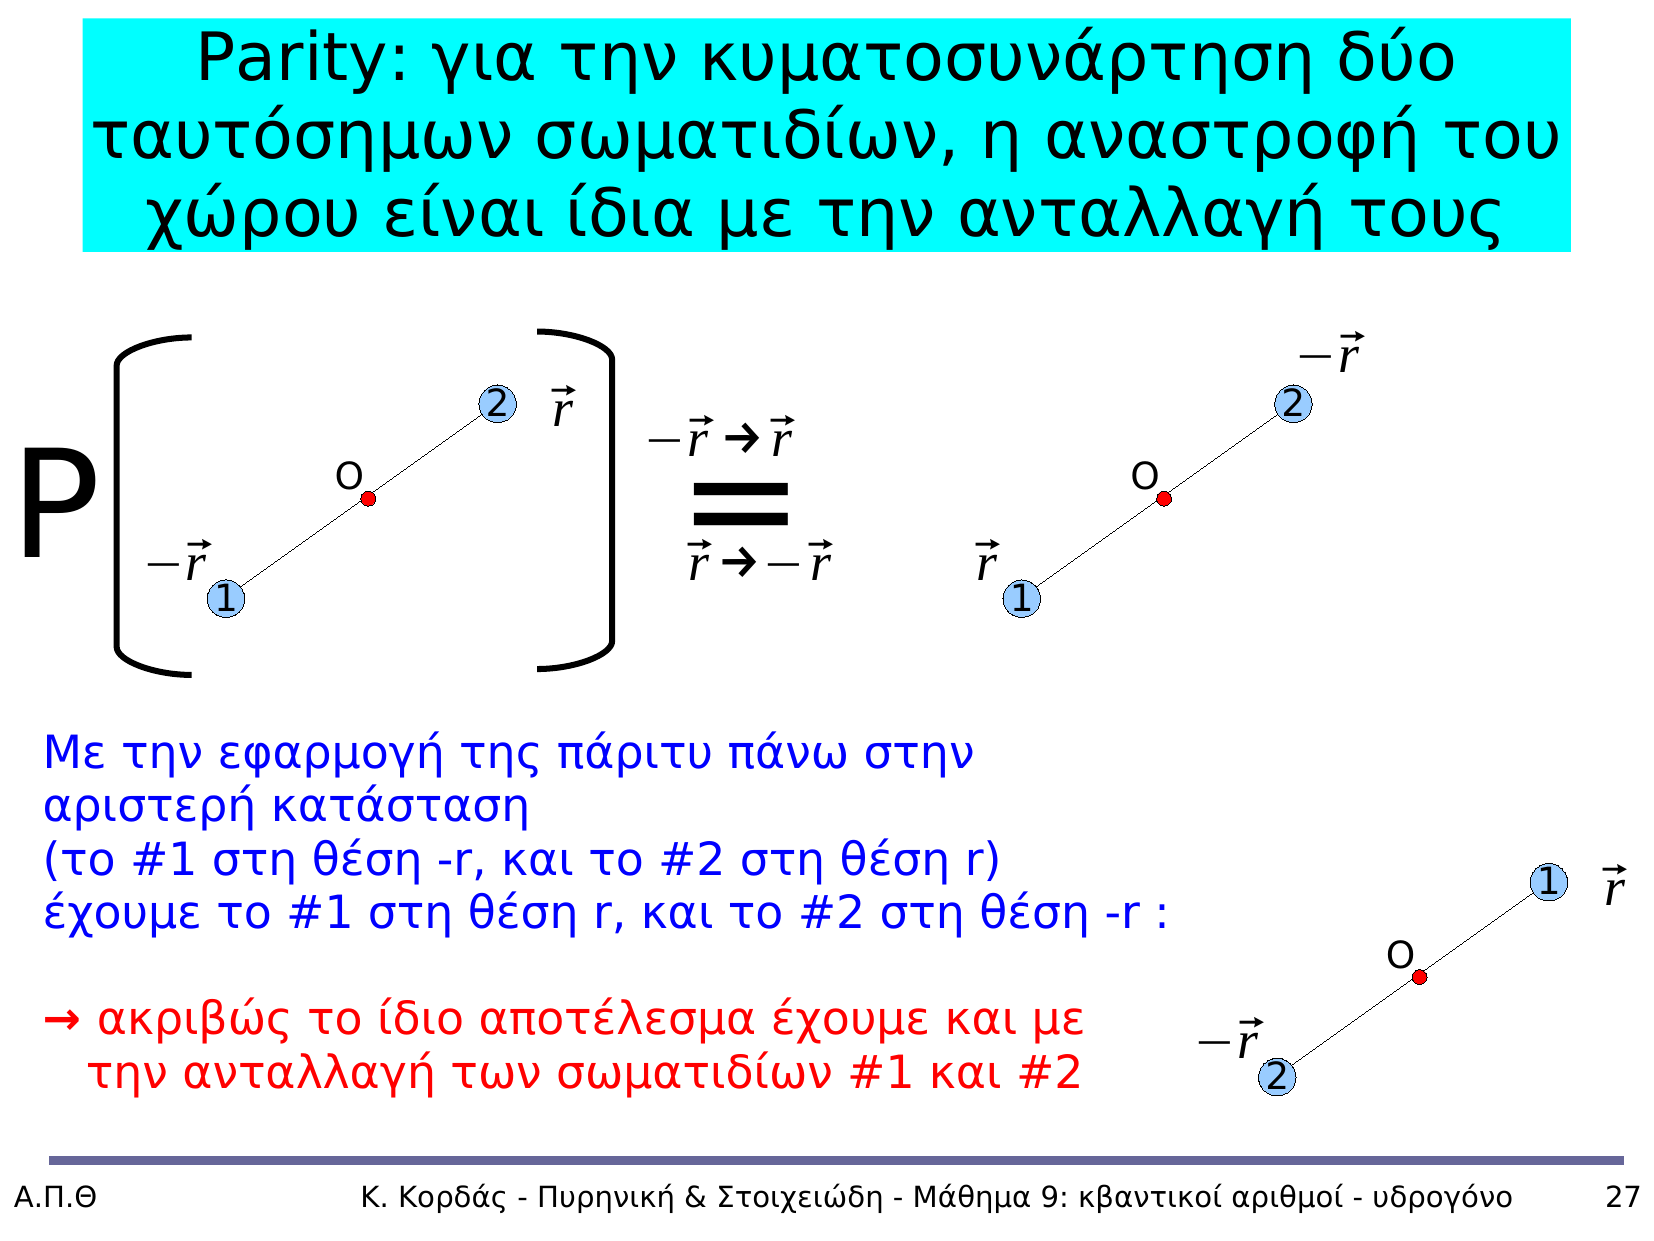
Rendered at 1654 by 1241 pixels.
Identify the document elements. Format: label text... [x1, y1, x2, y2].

chart [536, 379, 593, 440]
chart [671, 533, 850, 594]
text_box 1 [1002, 579, 1041, 618]
chart [959, 533, 1016, 594]
text_box 2 [1274, 386, 1313, 423]
chart [1587, 858, 1644, 919]
text_box P [0, 410, 113, 601]
text_box Ο [319, 447, 379, 507]
text_box 1 [207, 580, 245, 618]
chart [1179, 1011, 1279, 1072]
chart [1281, 325, 1381, 386]
text_box Με την εφαρμογή της πάριτυ πάνω στην αριστερή κατάσταση (το #1 στη θέση -r, και το #2 στη θέση r) έχουμε το #1 στη θέση r, και το #2 στη θέση -r : → ακριβώς το ίδιο αποτέλεσμα έχουμε και με την ανταλλαγή των σωματιδίων #1 και #2 [27, 718, 1191, 1108]
chart [630, 409, 811, 470]
text_box 2 [478, 384, 517, 423]
title Parity: για την κυματοσυνάρτηση δύο ταυτόσημων σωματιδίων, η αναστροφή του χώρου είναι ίδια με την ανταλλαγή τους [82, 18, 1571, 252]
text_box Ο [1371, 926, 1431, 985]
text_box = [663, 404, 819, 595]
text_box 1 [1530, 863, 1568, 901]
chart [128, 533, 228, 594]
text_box 2 [1258, 1058, 1297, 1096]
text_box Ο [1115, 447, 1175, 507]
